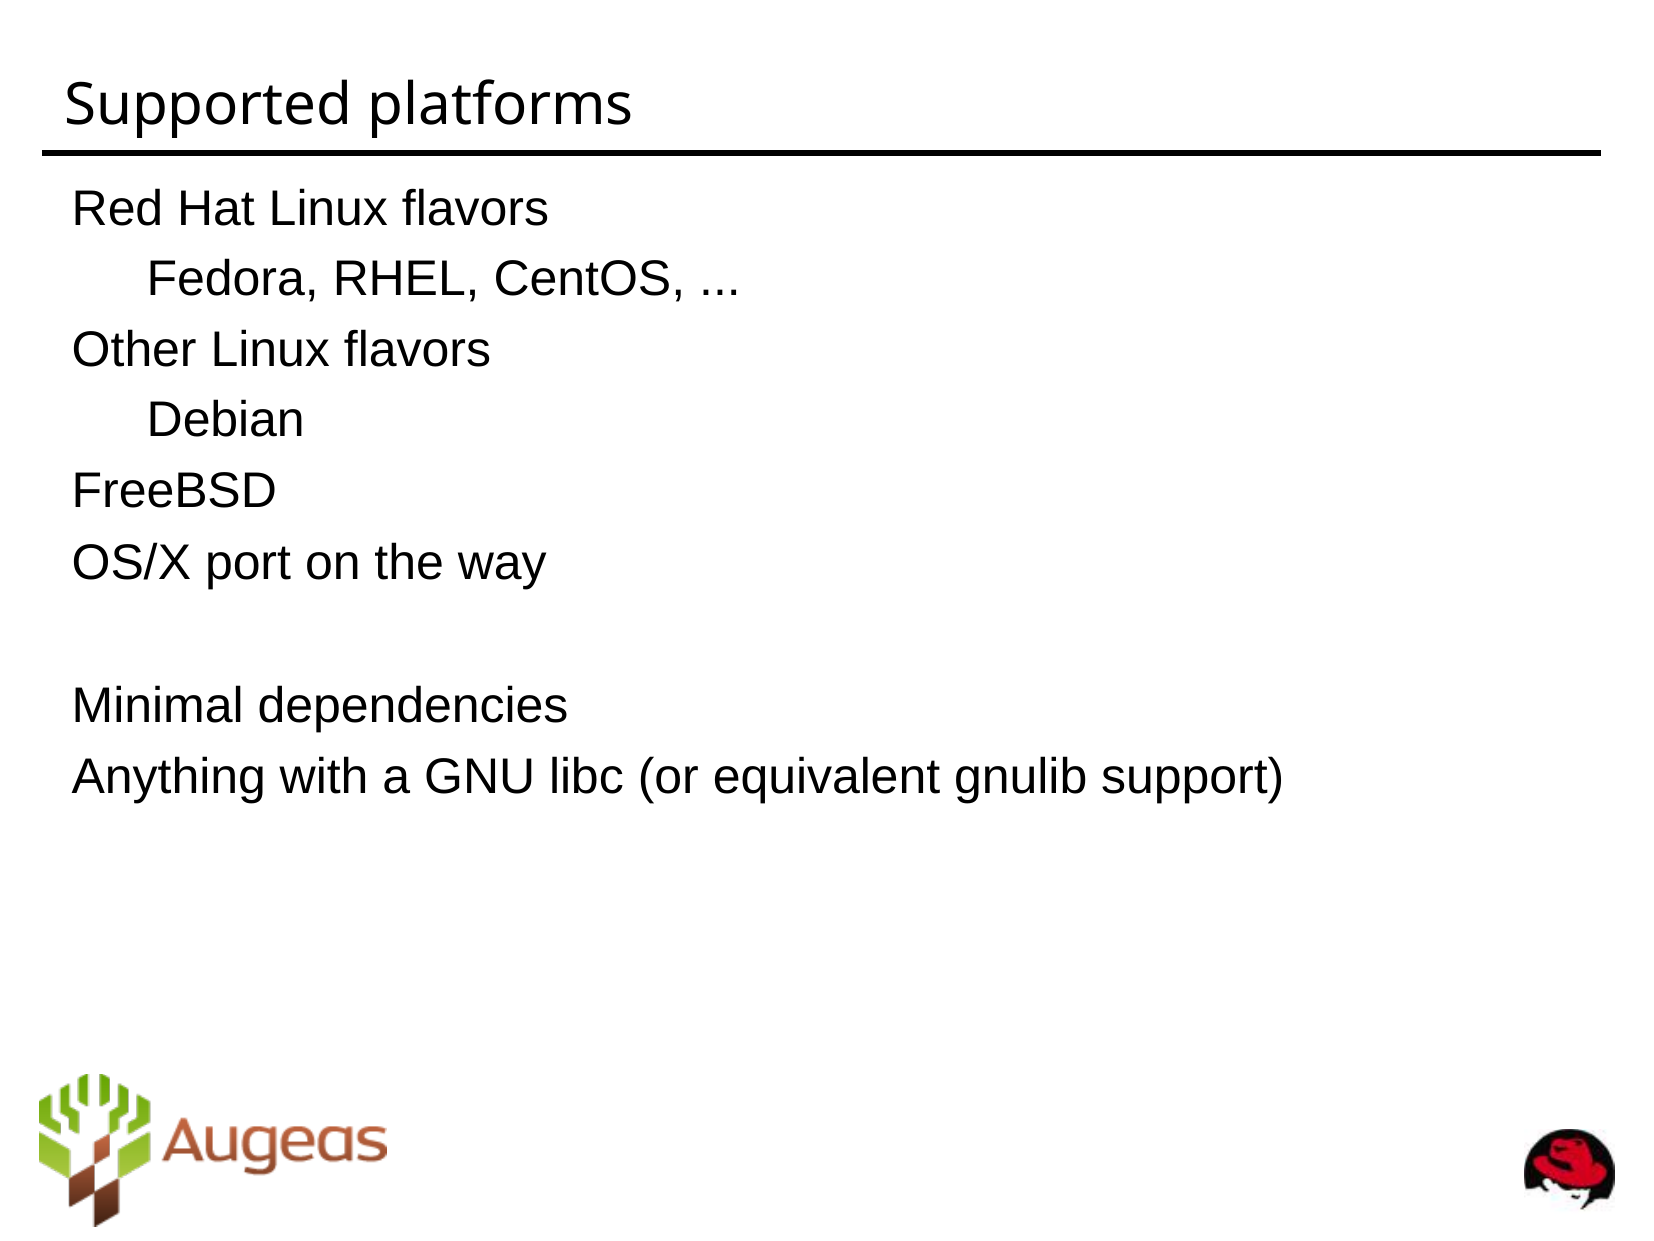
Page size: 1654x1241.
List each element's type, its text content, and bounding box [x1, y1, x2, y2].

title Supported platforms [64, 42, 1496, 161]
picture [1524, 1129, 1615, 1220]
picture [39, 1074, 387, 1227]
list Red Hat Linux flavors Fedora, RHEL, CentOS, ... Other Linux flavors Debian FreeBSD OS/X port on the way Minimal dependencies Anything with a GNU libc (or equivalent gnulib support) [71, 180, 1495, 1089]
